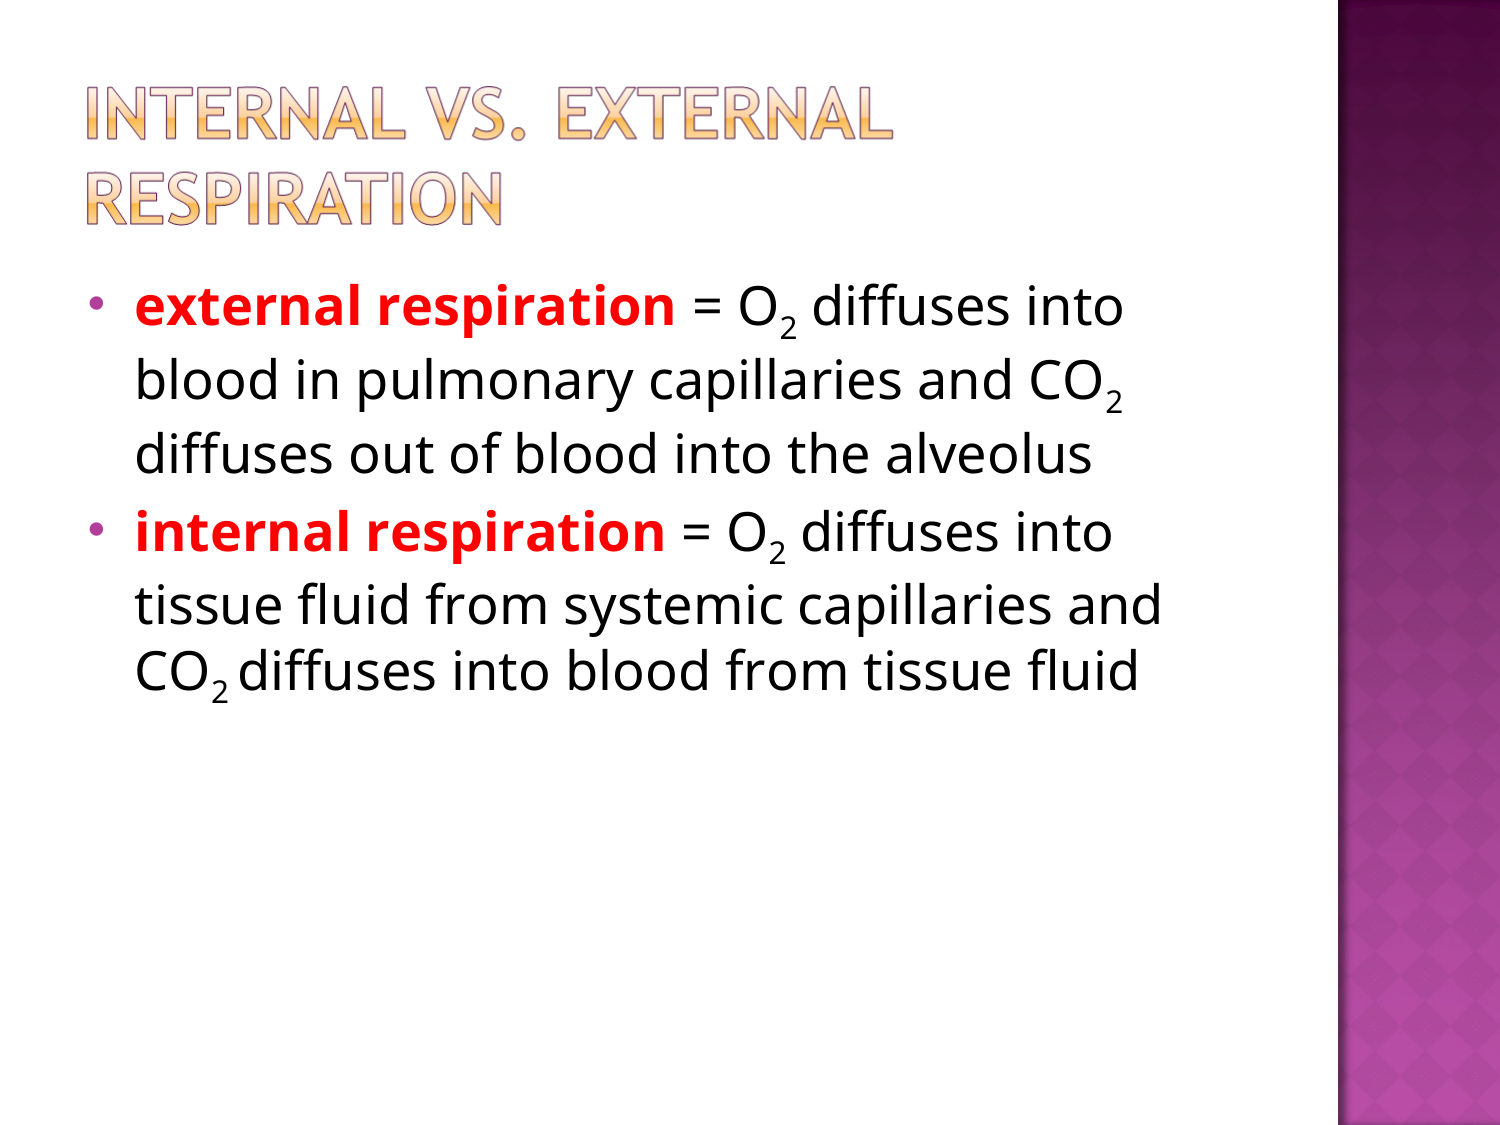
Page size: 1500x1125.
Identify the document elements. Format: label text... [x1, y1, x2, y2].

picture [1337, 0, 1500, 1125]
list external respiration = O2 diffuses into blood in pulmonary capillaries and CO2 diffuses out of blood into the alveolus internal respiration = O2 diffuses into tissue fluid from systemic capillaries and CO2 diffuses into blood from tissue fluid [75, 263, 1263, 1060]
text_box [40, 47, 1265, 241]
